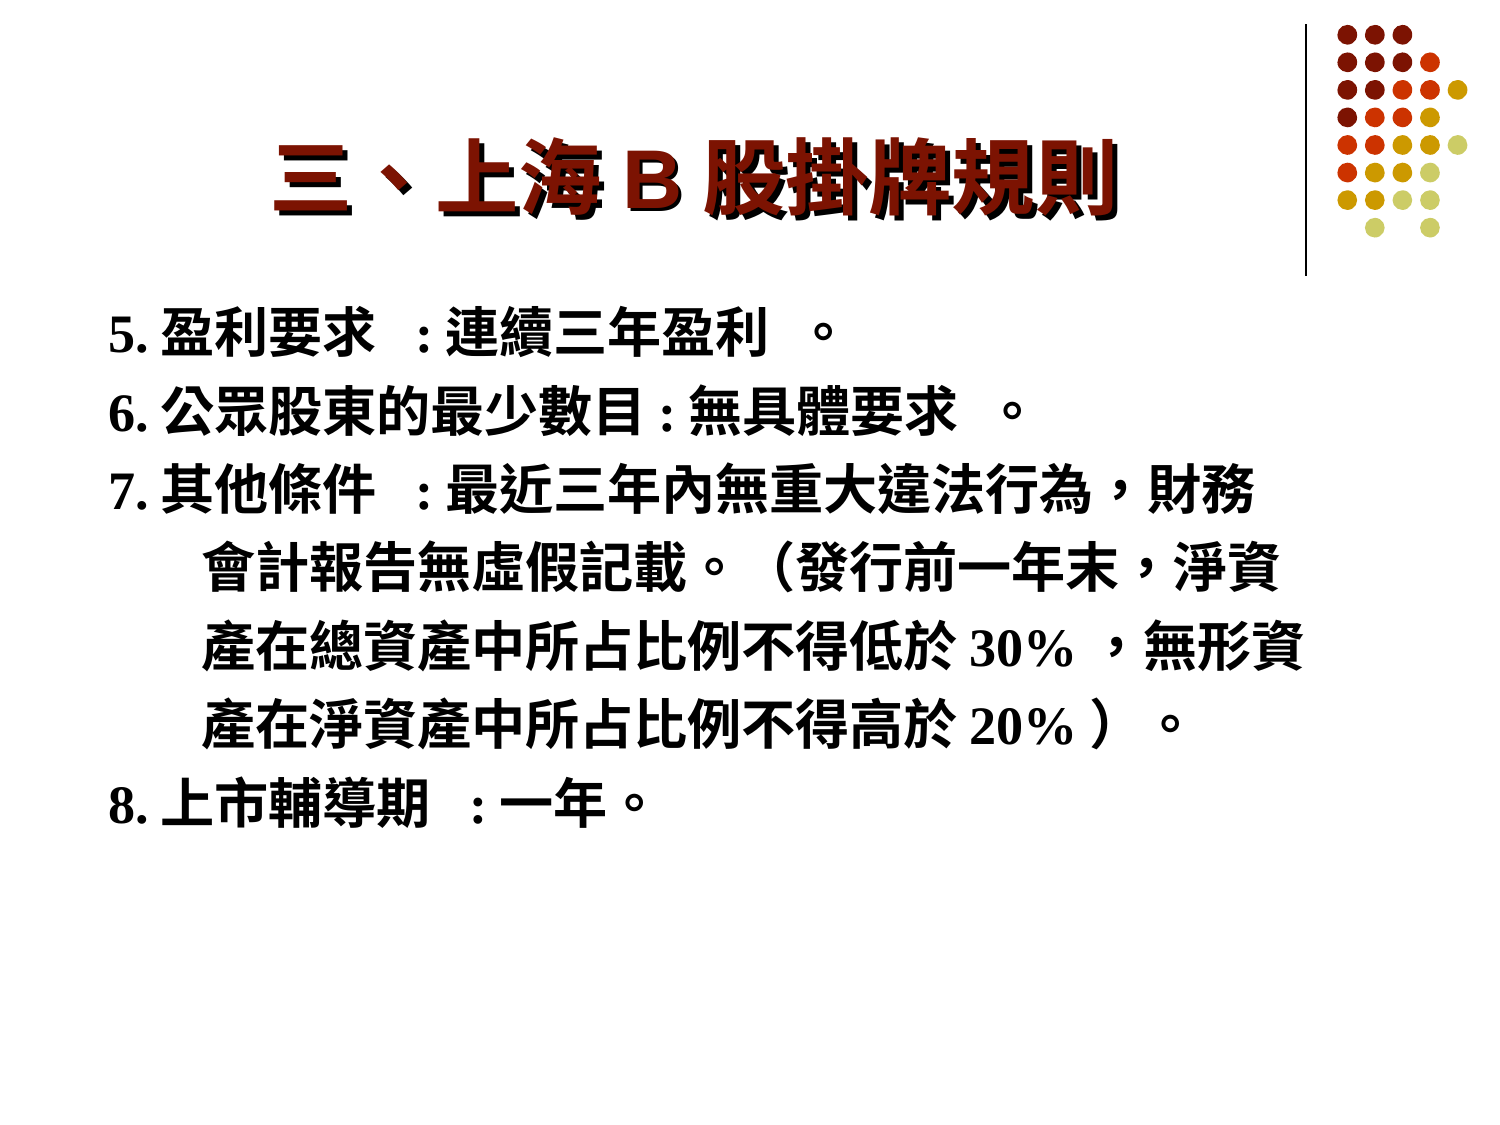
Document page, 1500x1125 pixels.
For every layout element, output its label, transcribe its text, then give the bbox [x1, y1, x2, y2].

list 5.盈利要求 :連續三年盈利 。 6.公眾股東的最少數目:無具體要求 。 7.其他條件 :最近三年內無重大違法行為，財務 會計報告無虛假記載。（發行前一年末，淨資 產在總資產中所占比例不得低於30%，無形資 產在淨資產中所占比例不得高於20%）。 8.上市輔導期 :一年。 [76, 291, 1341, 939]
title 三、上海B股掛牌規則 [74, 20, 1313, 233]
